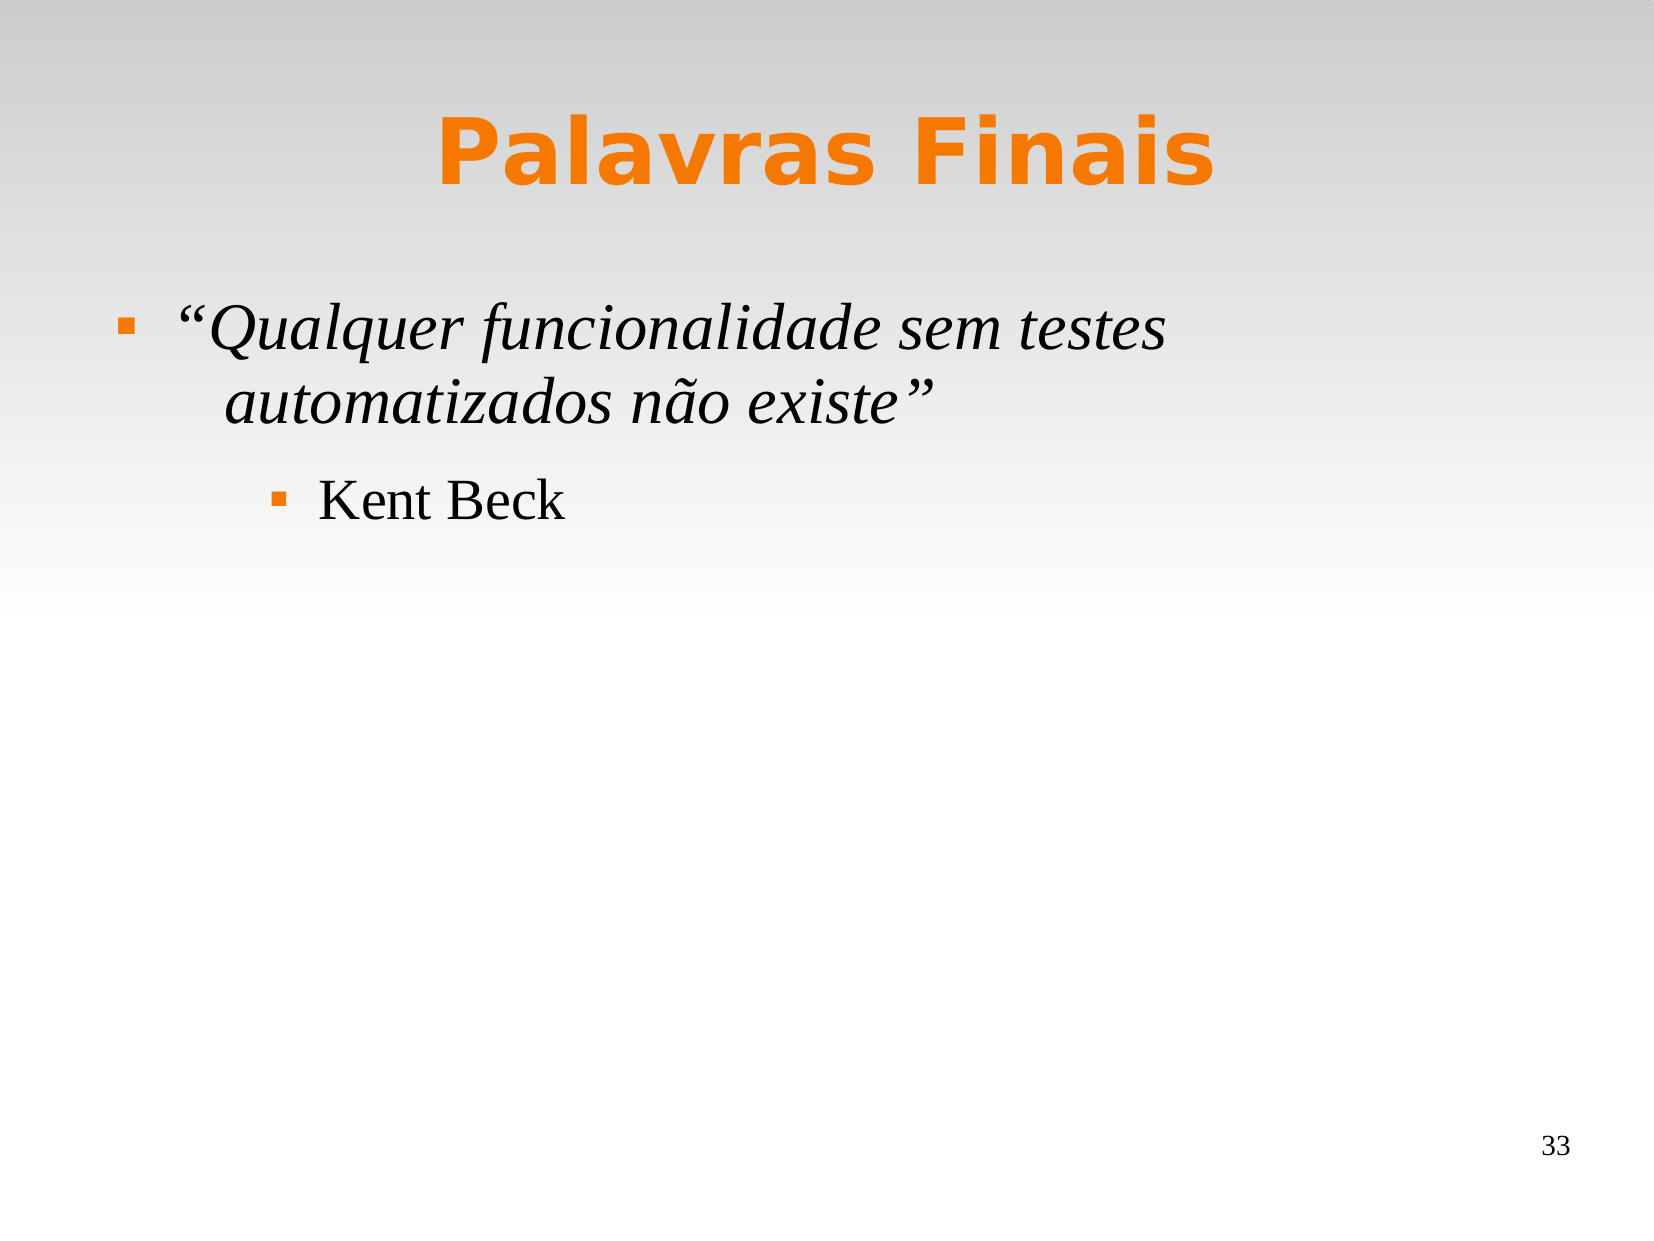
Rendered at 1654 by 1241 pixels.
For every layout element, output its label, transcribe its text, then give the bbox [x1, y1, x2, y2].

list “Qualquer funcionalidade sem testes automatizados não existe” Kent Beck [82, 290, 1571, 1094]
title Palavras Finais [82, 49, 1571, 257]
